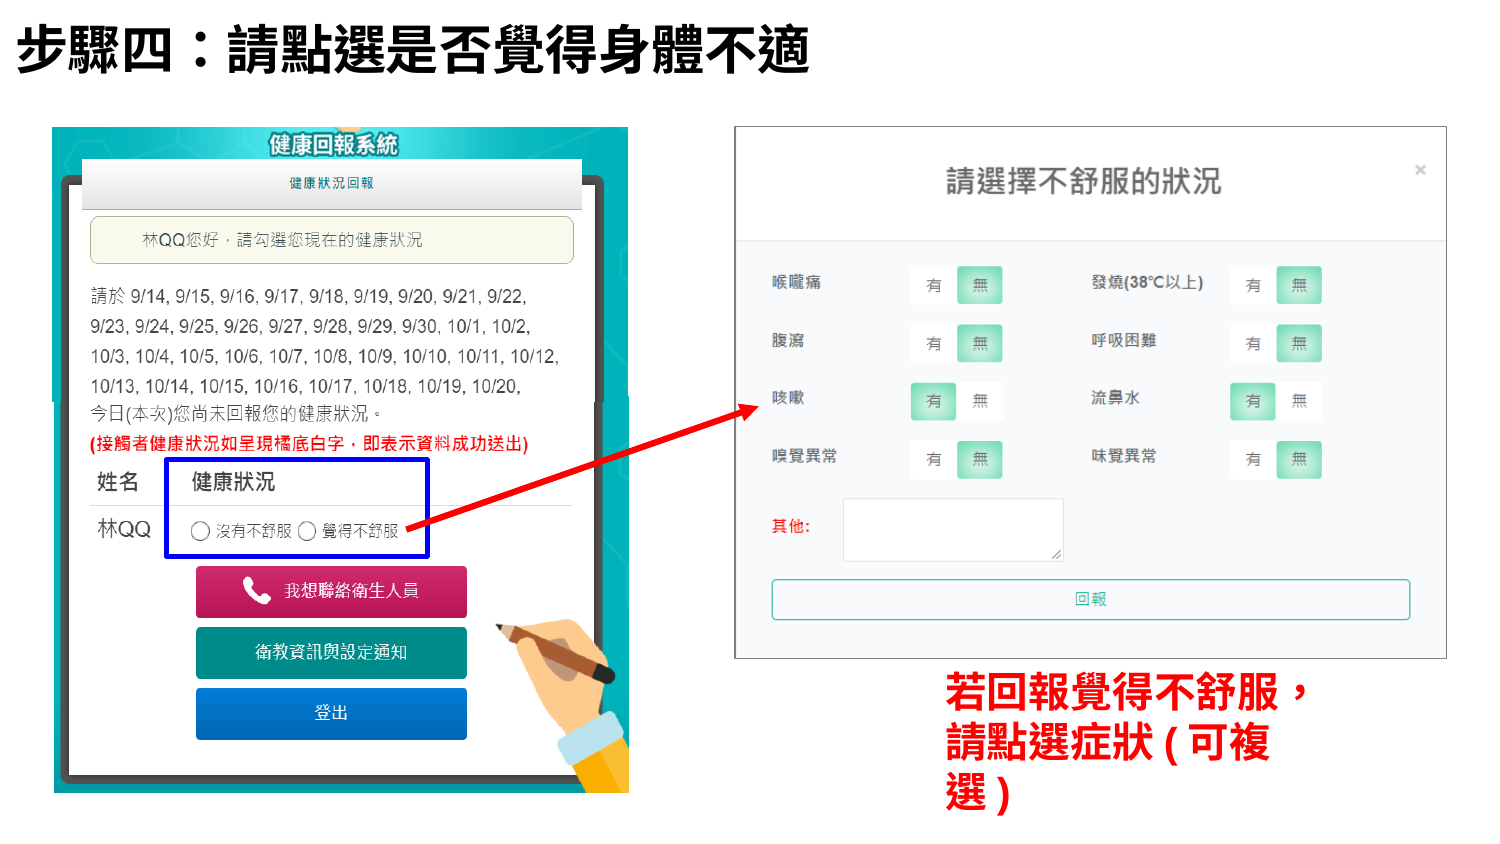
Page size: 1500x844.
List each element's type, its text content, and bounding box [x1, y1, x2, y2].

title 步驟四：請點選是否覺得身體不適 [0, 1, 1398, 96]
picture [52, 127, 629, 793]
text_box 若回報覺得不舒服，請點選症狀(可複選) [930, 657, 1347, 823]
picture [735, 127, 1446, 658]
picture [169, 462, 425, 554]
